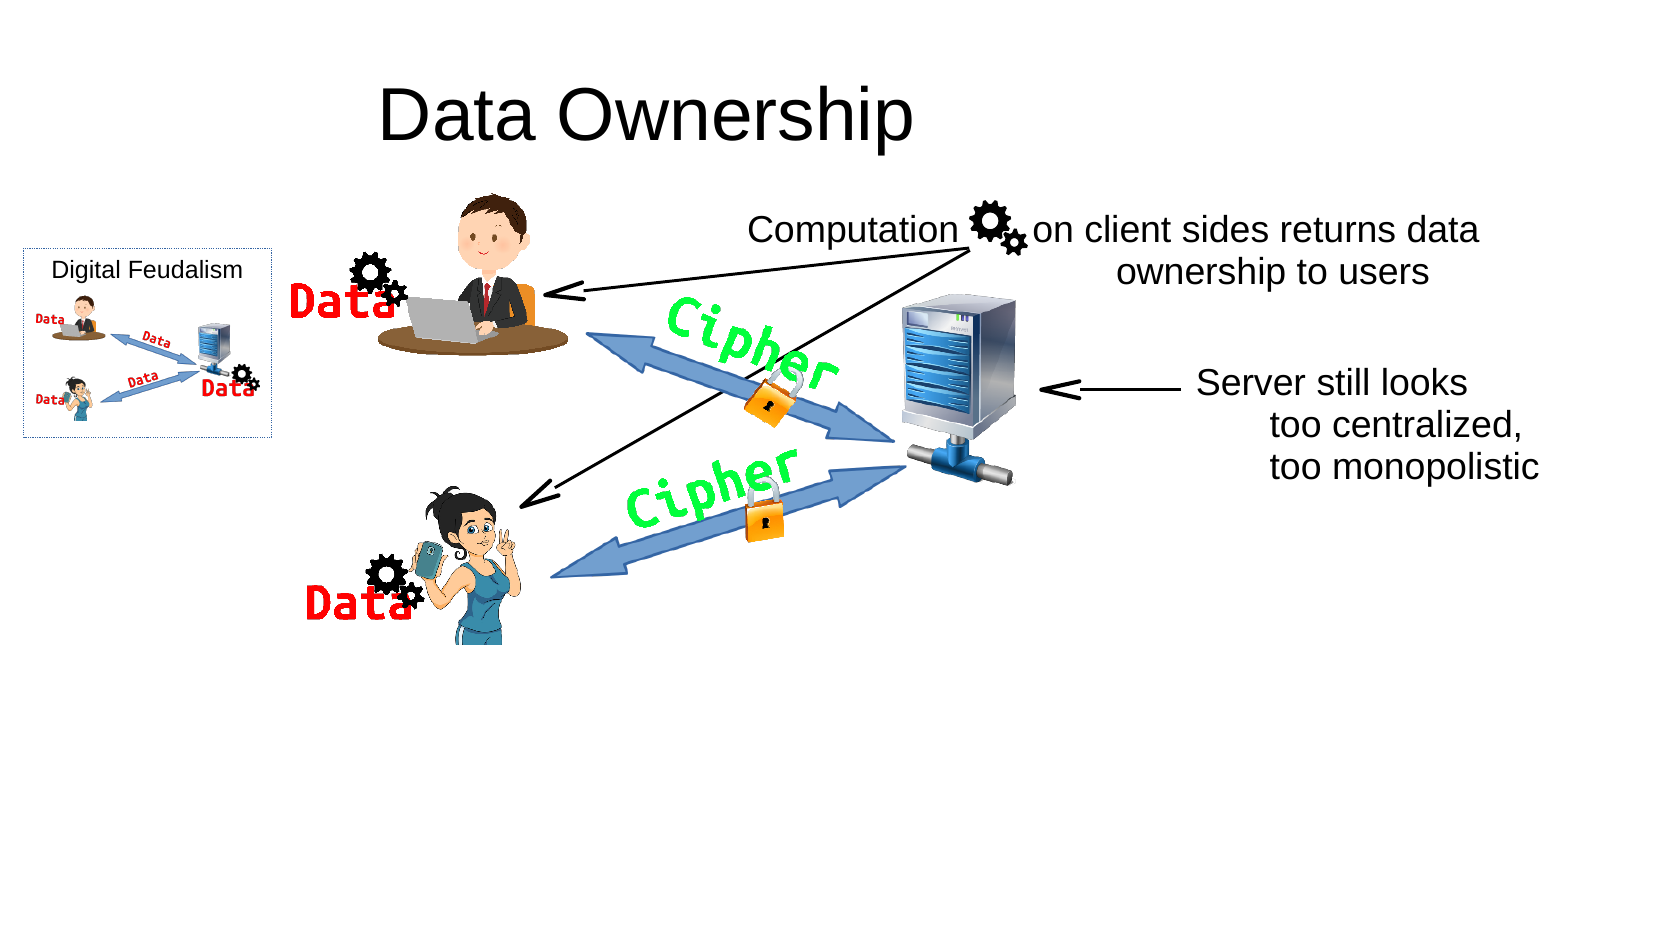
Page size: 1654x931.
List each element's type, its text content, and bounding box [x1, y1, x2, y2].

text_box Server still looks too centralized, too monopolistic [1181, 354, 1607, 496]
text_box Computation on client sides returns data ownership to users [732, 200, 1654, 308]
picture [290, 192, 1028, 645]
text_box Digital Feudalism [36, 248, 273, 291]
title Data Ownership [82, 37, 1571, 193]
text_box Computation on client sides returns data ownership to users [732, 200, 969, 272]
picture [36, 295, 260, 421]
